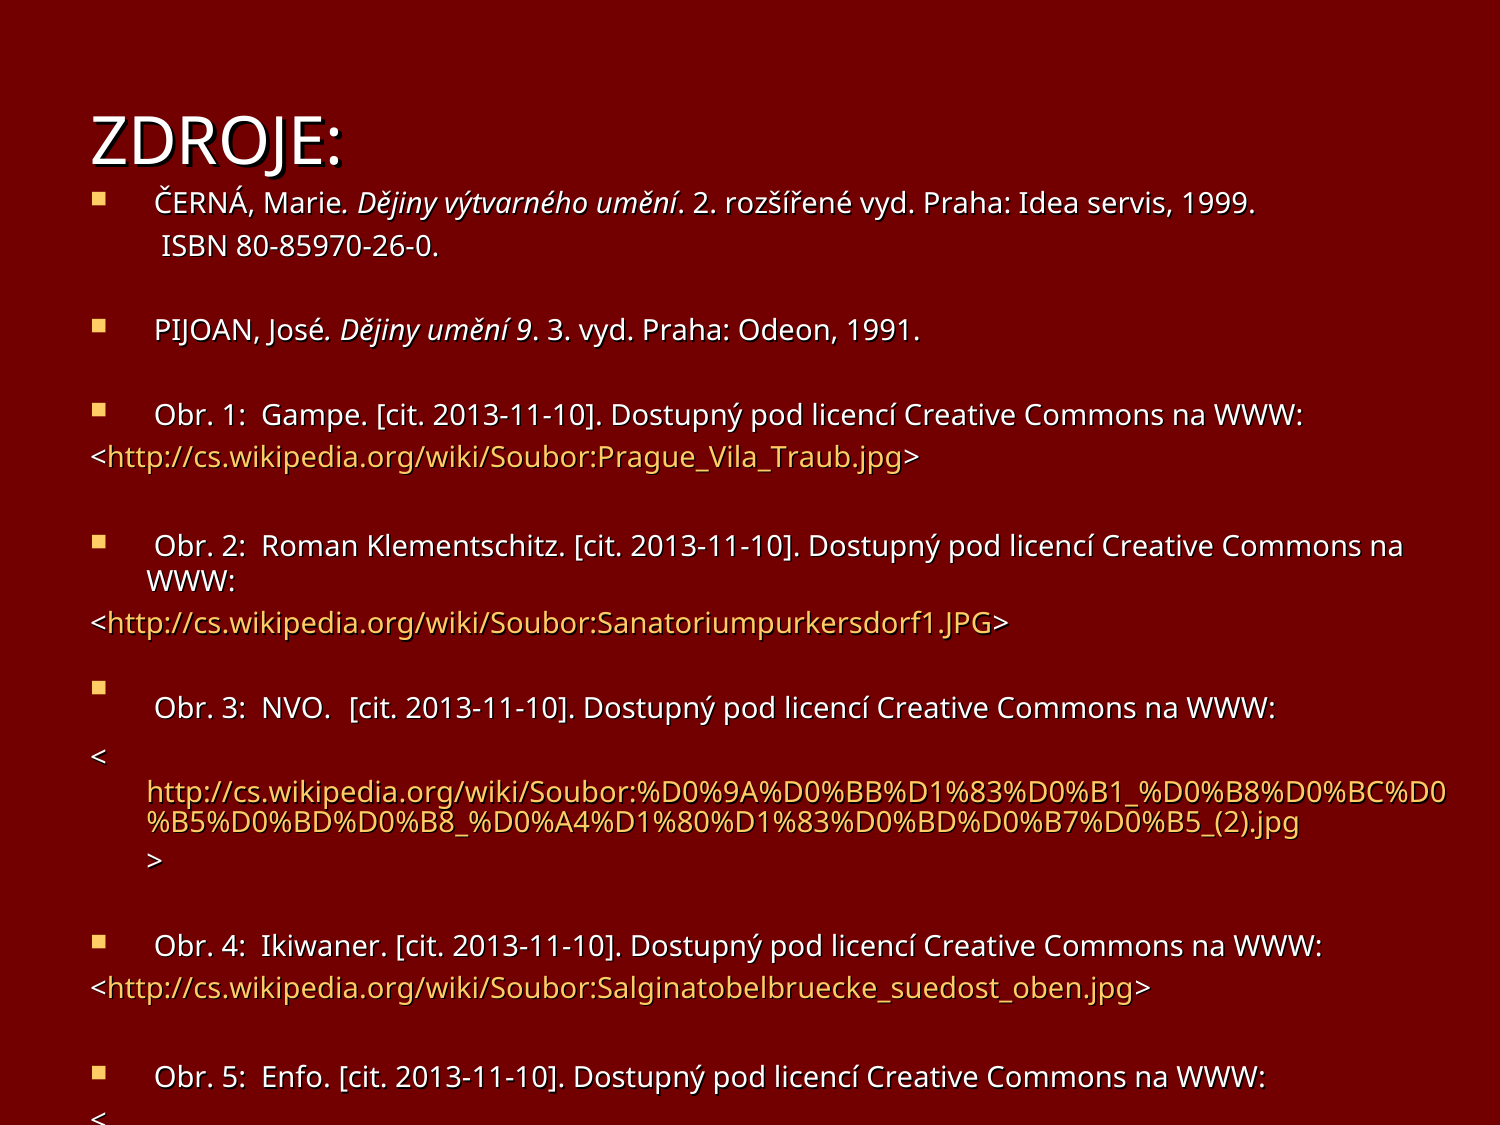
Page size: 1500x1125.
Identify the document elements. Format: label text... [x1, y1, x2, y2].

list ZDROJE: ČERNÁ, Marie. Dějiny výtvarného umění. 2. rozšířené vyd. Praha: Idea servis, 1999. ISBN 80-85970-26-0. PIJOAN, José. Dějiny umění 9. 3. vyd. Praha: Odeon, 1991. Obr. 1: Gampe. [cit. 2013-11-10]. Dostupný pod licencí Creative Commons na WWW: <http://cs.wikipedia.org/wiki/Soubor:Prague_Vila_Traub.jpg> Obr. 2: Roman Klementschitz. [cit. 2013-11-10]. Dostupný pod licencí Creative Commons na WWW: <http://cs.wikipedia.org/wiki/Soubor:Sanatoriumpurkersdorf1.JPG> Obr. 3: NVO. [cit. 2013-11-10]. Dostupný pod licencí Creative Commons na WWW: <http://cs.wikipedia.org/wiki/Soubor:%D0%9A%D0%BB%D1%83%D0%B1_%D0%B8%D0%BC%D0%B5%D0%BD%D0%B8_%D0%A4%D1%80%D1%83%D0%BD%D0%B7%D0%B5_(2).jpg> Obr. 4: Ikiwaner. [cit. 2013-11-10]. Dostupný pod licencí Creative Commons na WWW: <http://cs.wikipedia.org/wiki/Soubor:Salginatobelbruecke_suedost_oben.jpg> Obr. 5: Enfo. [cit. 2013-11-10]. Dostupný pod licencí Creative Commons na WWW: <http://commons.wikimedia.org/wiki/File:109_Casa_de_la_Mareded%C3%A9u_Negra,_Celetn%C3%A1_Ulice_-_Ovocn%C3%BD_Trh.jpg> [75, 90, 1471, 1125]
